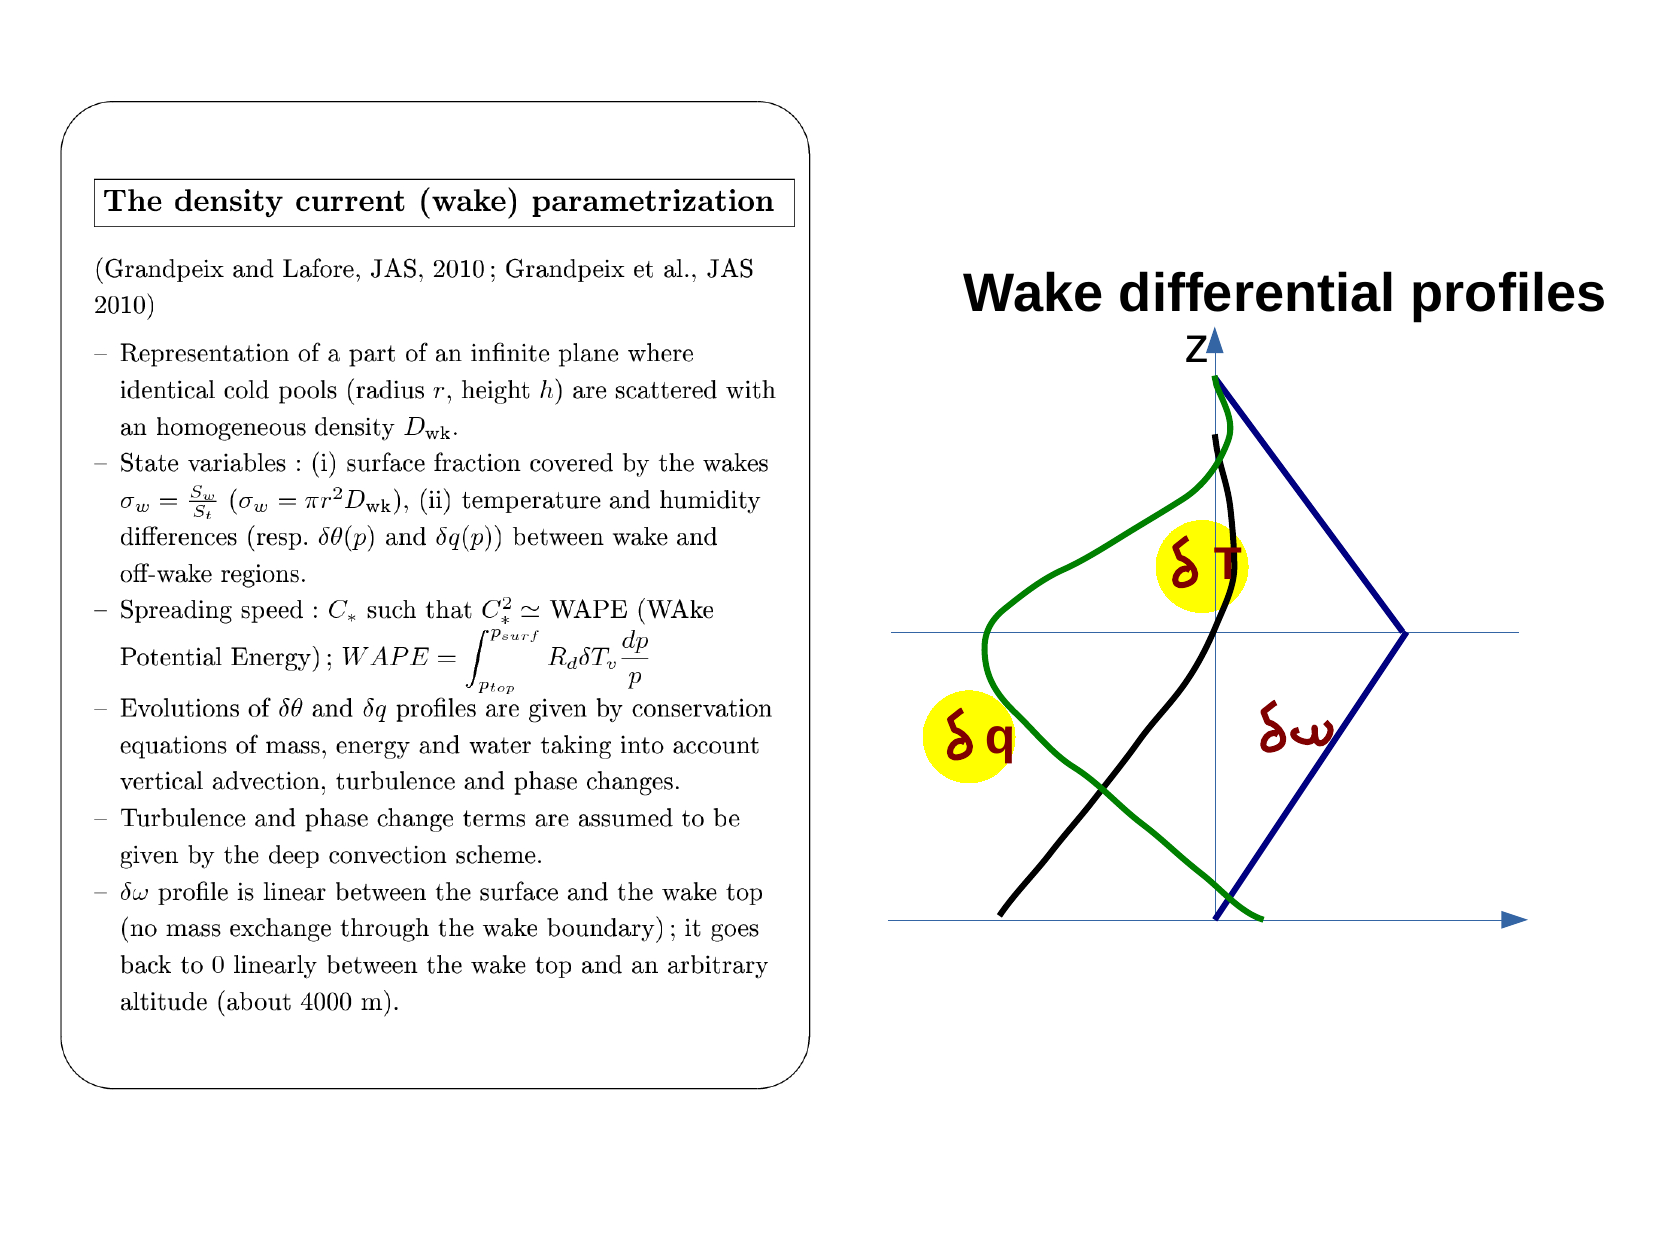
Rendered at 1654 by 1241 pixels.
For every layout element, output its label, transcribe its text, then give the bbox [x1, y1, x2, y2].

text_box [1179, 571, 1191, 582]
text_box z [1169, 331, 1225, 381]
text_box [1216, 522, 1229, 530]
text_box [1156, 520, 1215, 613]
text_box Wake differential profiles [949, 255, 1623, 331]
text_box T [1199, 530, 1257, 610]
text_box [923, 690, 997, 783]
text_box [954, 744, 966, 754]
picture [0, 0, 895, 1241]
text_box q [970, 700, 1031, 787]
